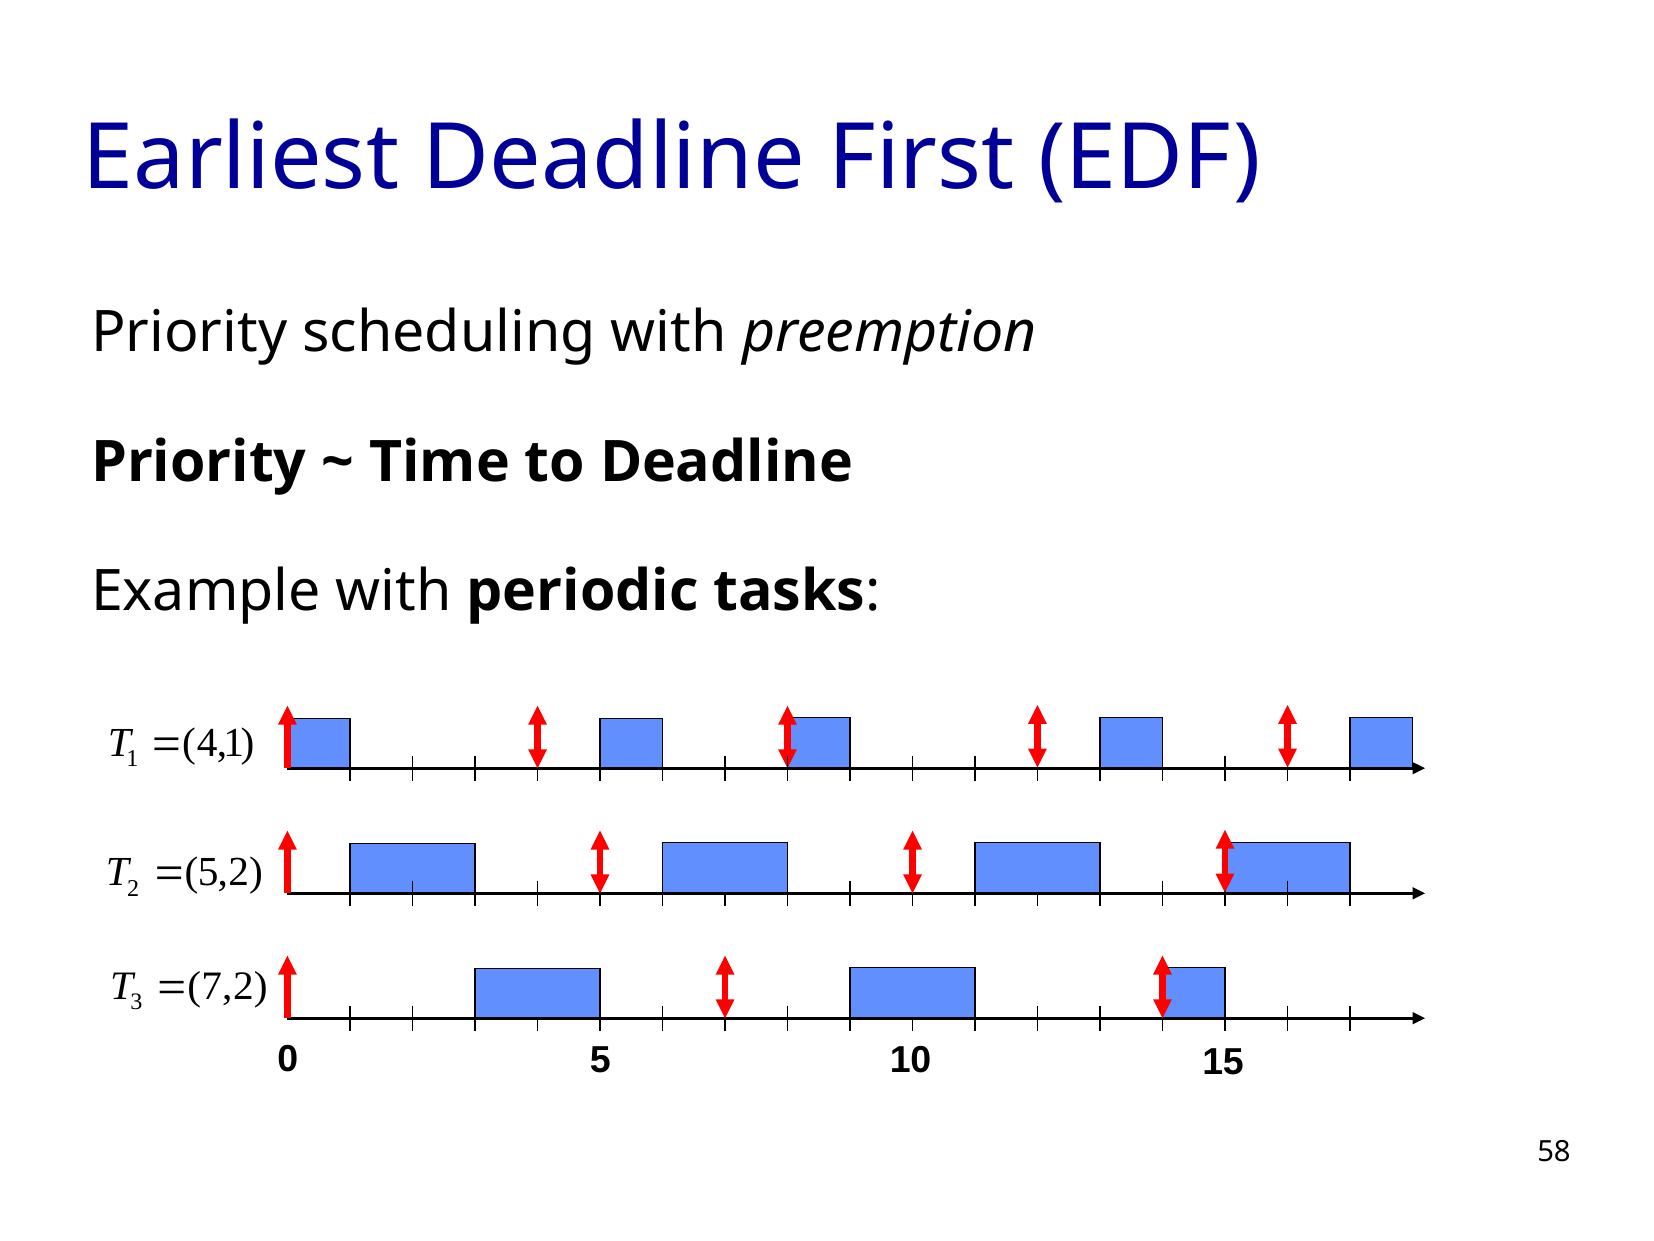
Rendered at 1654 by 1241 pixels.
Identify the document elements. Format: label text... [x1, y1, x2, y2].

text_box [789, 717, 850, 767]
title Earliest Deadline First (EDF) [82, 49, 1571, 257]
picture [104, 715, 263, 774]
text_box 15 [1187, 1029, 1288, 1090]
text_box 10 [875, 1027, 975, 1088]
list Priority scheduling with preemption Priority ~ Time to Deadline Example with periodic tasks: [60, 290, 1571, 631]
text_box [1164, 967, 1225, 1017]
text_box [1226, 842, 1351, 892]
text_box [662, 842, 788, 893]
picture [102, 844, 271, 903]
text_box [1349, 717, 1413, 768]
text_box 5 [575, 1027, 675, 1088]
picture [106, 959, 276, 1020]
text_box [475, 968, 601, 1019]
text_box [291, 718, 350, 767]
text_box [599, 718, 663, 767]
text_box [1099, 717, 1163, 768]
text_box [850, 967, 976, 1018]
text_box [975, 842, 1100, 893]
text_box [350, 843, 475, 892]
text_box 0 [262, 1026, 363, 1087]
